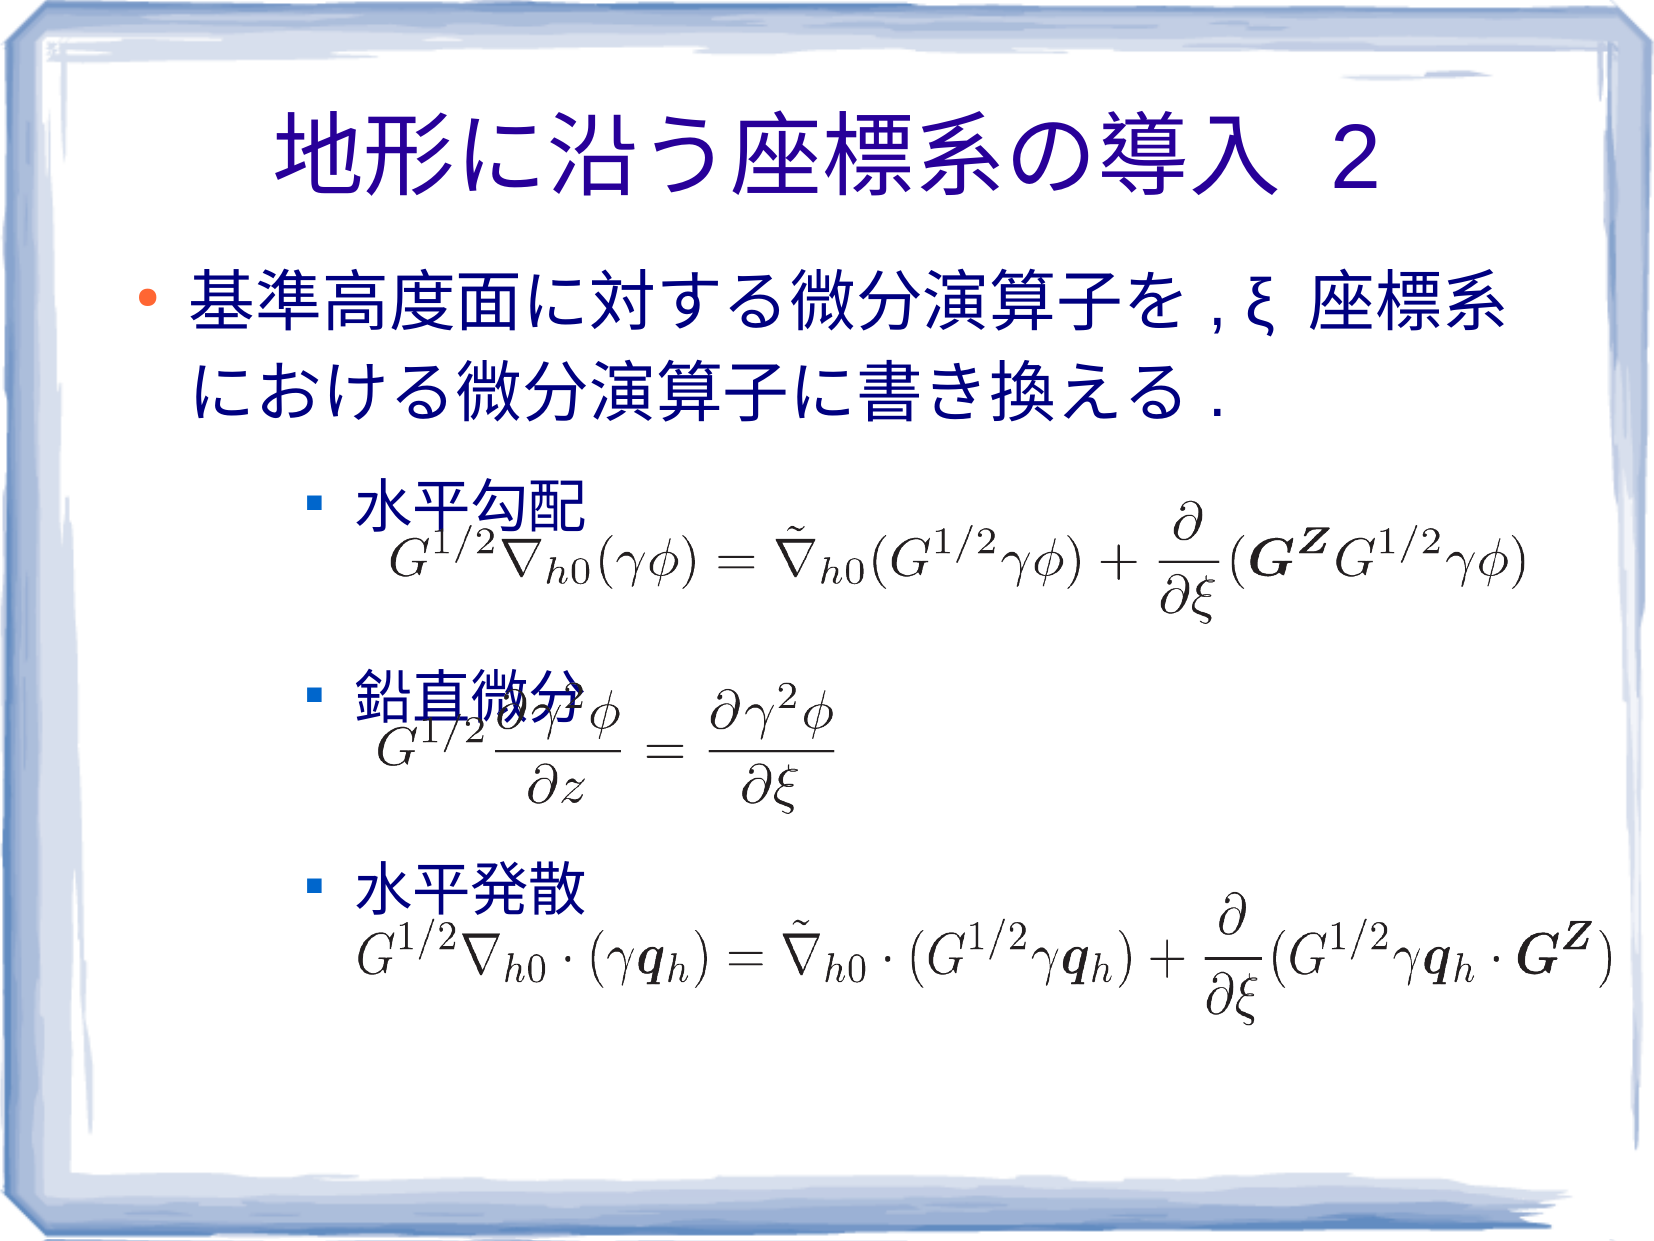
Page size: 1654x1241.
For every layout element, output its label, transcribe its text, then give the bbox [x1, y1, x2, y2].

list 基準高度面に対する微分演算子を, ξ 座標系における微分演算子に書き換える. 水平勾配 鉛直微分 水平発散 [118, 253, 1571, 1150]
title 地形に沿う座標系の導入 2 [82, 49, 1571, 257]
picture [0, 0, 1654, 1241]
